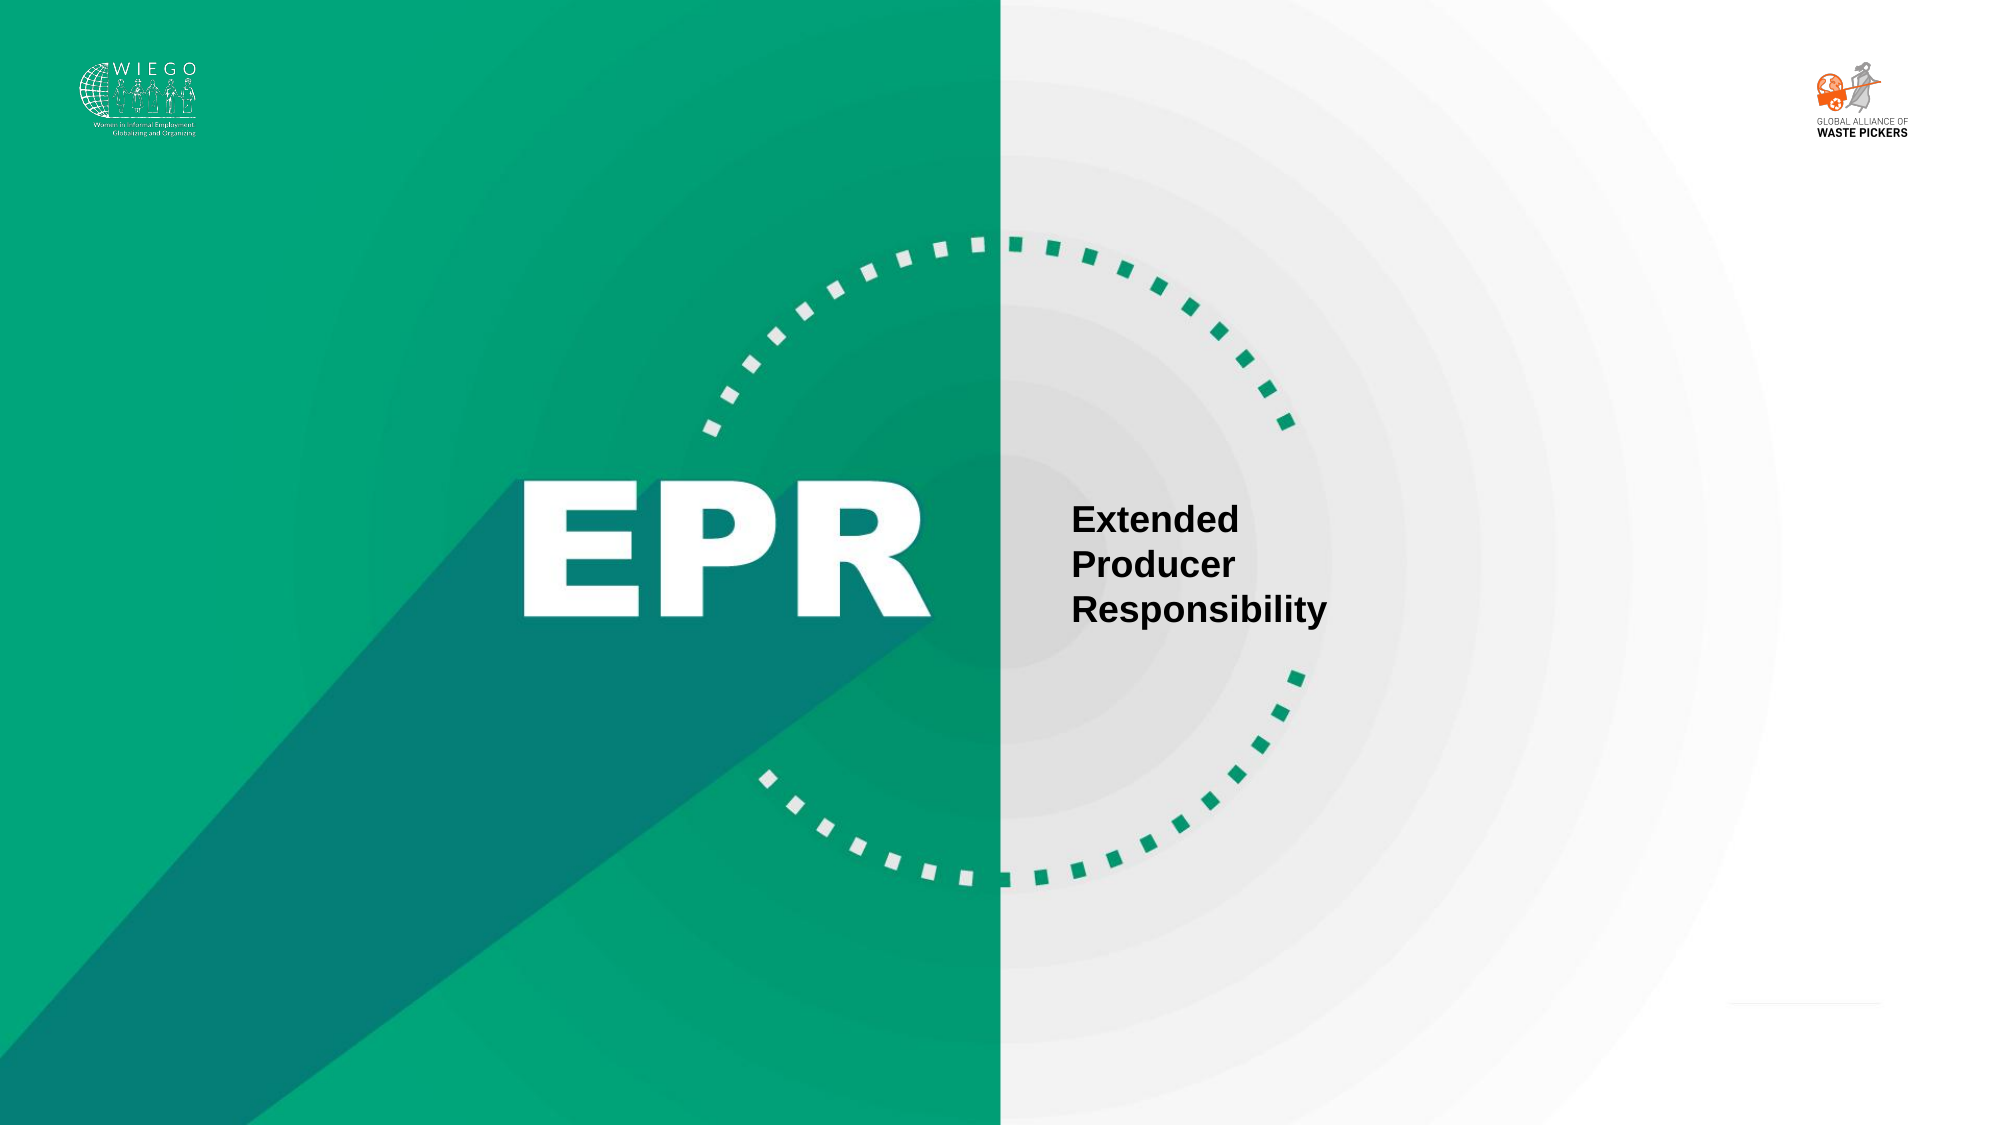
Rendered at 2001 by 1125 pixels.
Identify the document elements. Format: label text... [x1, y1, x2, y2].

picture [0, 0, 2001, 1125]
text_box Extended Producer Responsibility [1056, 487, 1404, 638]
